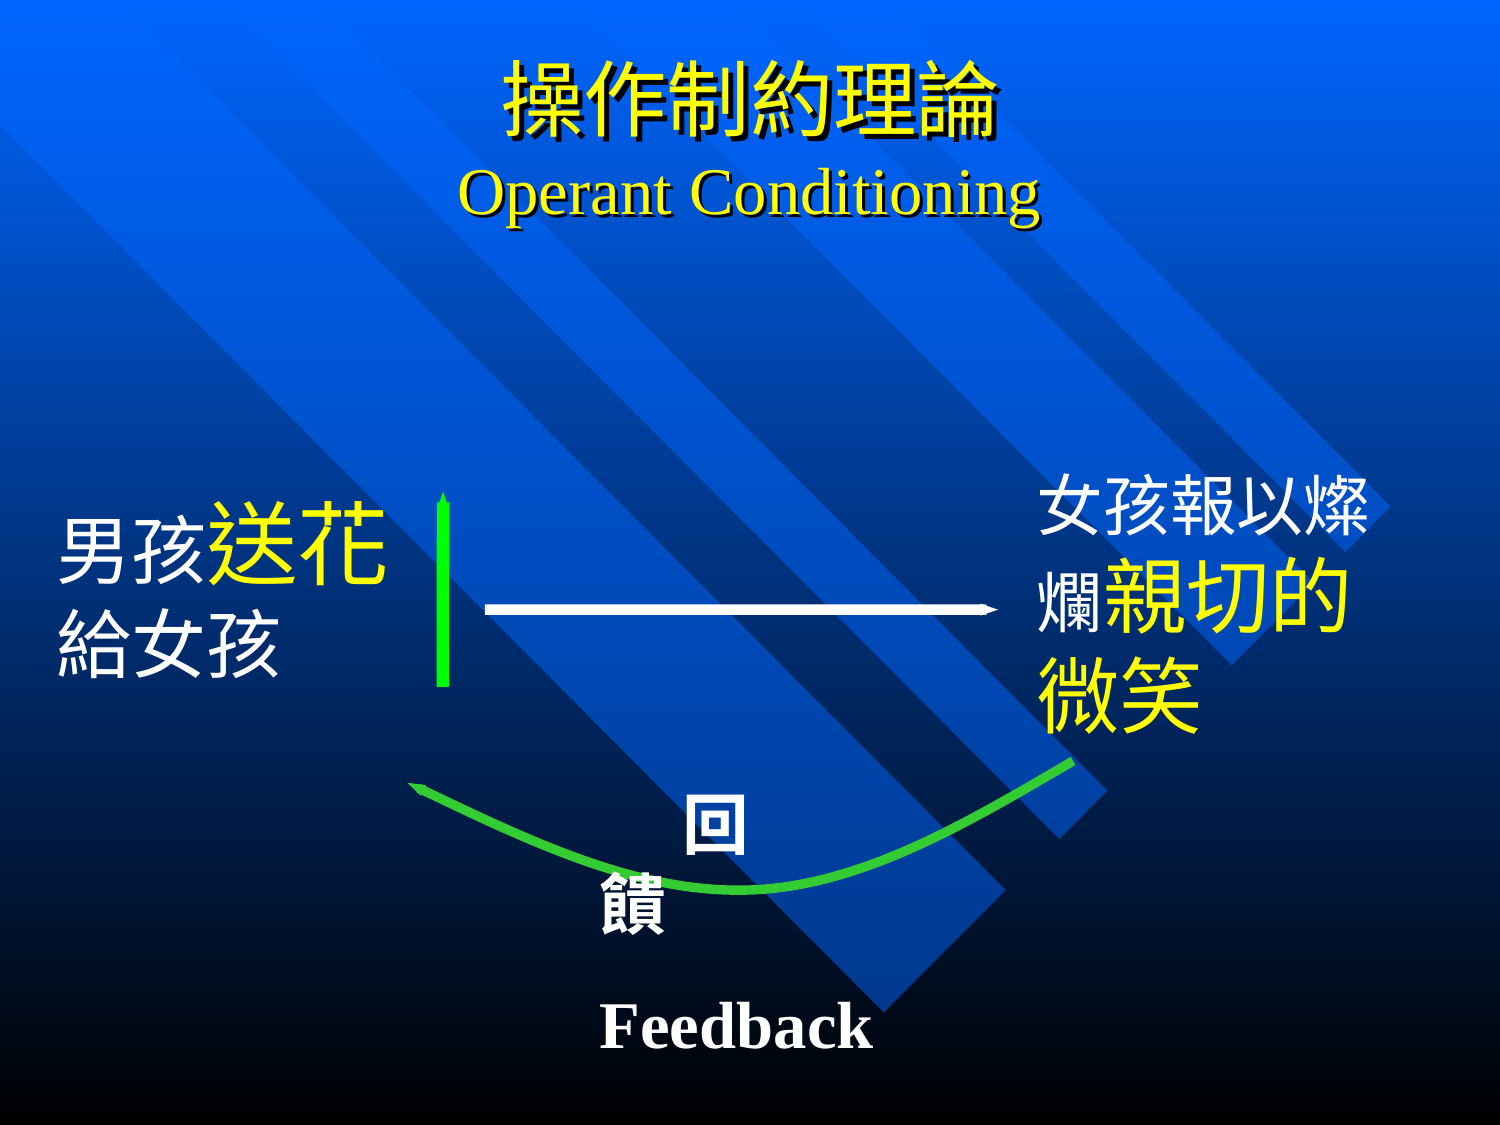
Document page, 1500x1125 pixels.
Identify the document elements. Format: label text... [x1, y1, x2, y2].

title 操作制約理論 Operant Conditioning [112, 37, 1388, 238]
text_box 男孩送花給女孩 [41, 479, 408, 695]
text_box 女孩報以燦爛親切的微笑 [1021, 456, 1435, 752]
text_box 回 饋 Feedback [584, 774, 892, 991]
